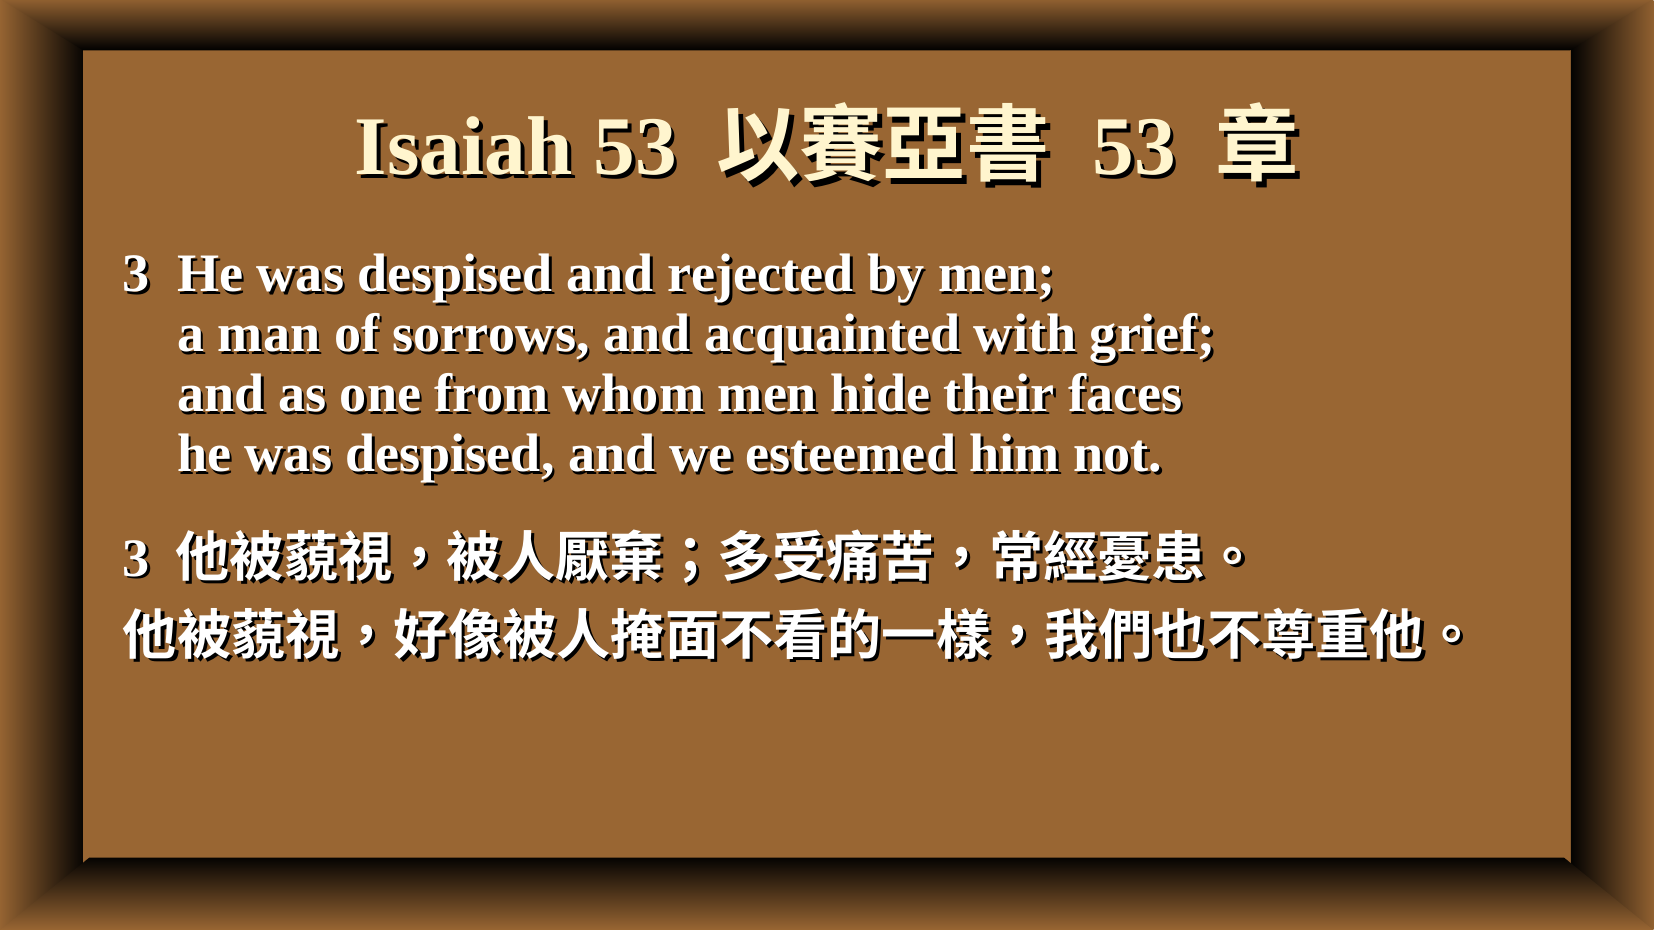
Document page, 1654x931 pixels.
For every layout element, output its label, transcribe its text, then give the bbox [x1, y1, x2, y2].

title Isaiah 53 以賽亞書 53 章 [124, 70, 1530, 226]
text_box 3 He was despised and rejected by men; a man of sorrows, and acquainted with grief; and as one from whom men hide their faces he was despised, and we esteemed him not. 3 他被藐視，被人厭棄；多受痛苦，常經憂患。 他被藐視，好像被人掩面不看的一樣，我們也不尊重他。 [108, 236, 1550, 825]
